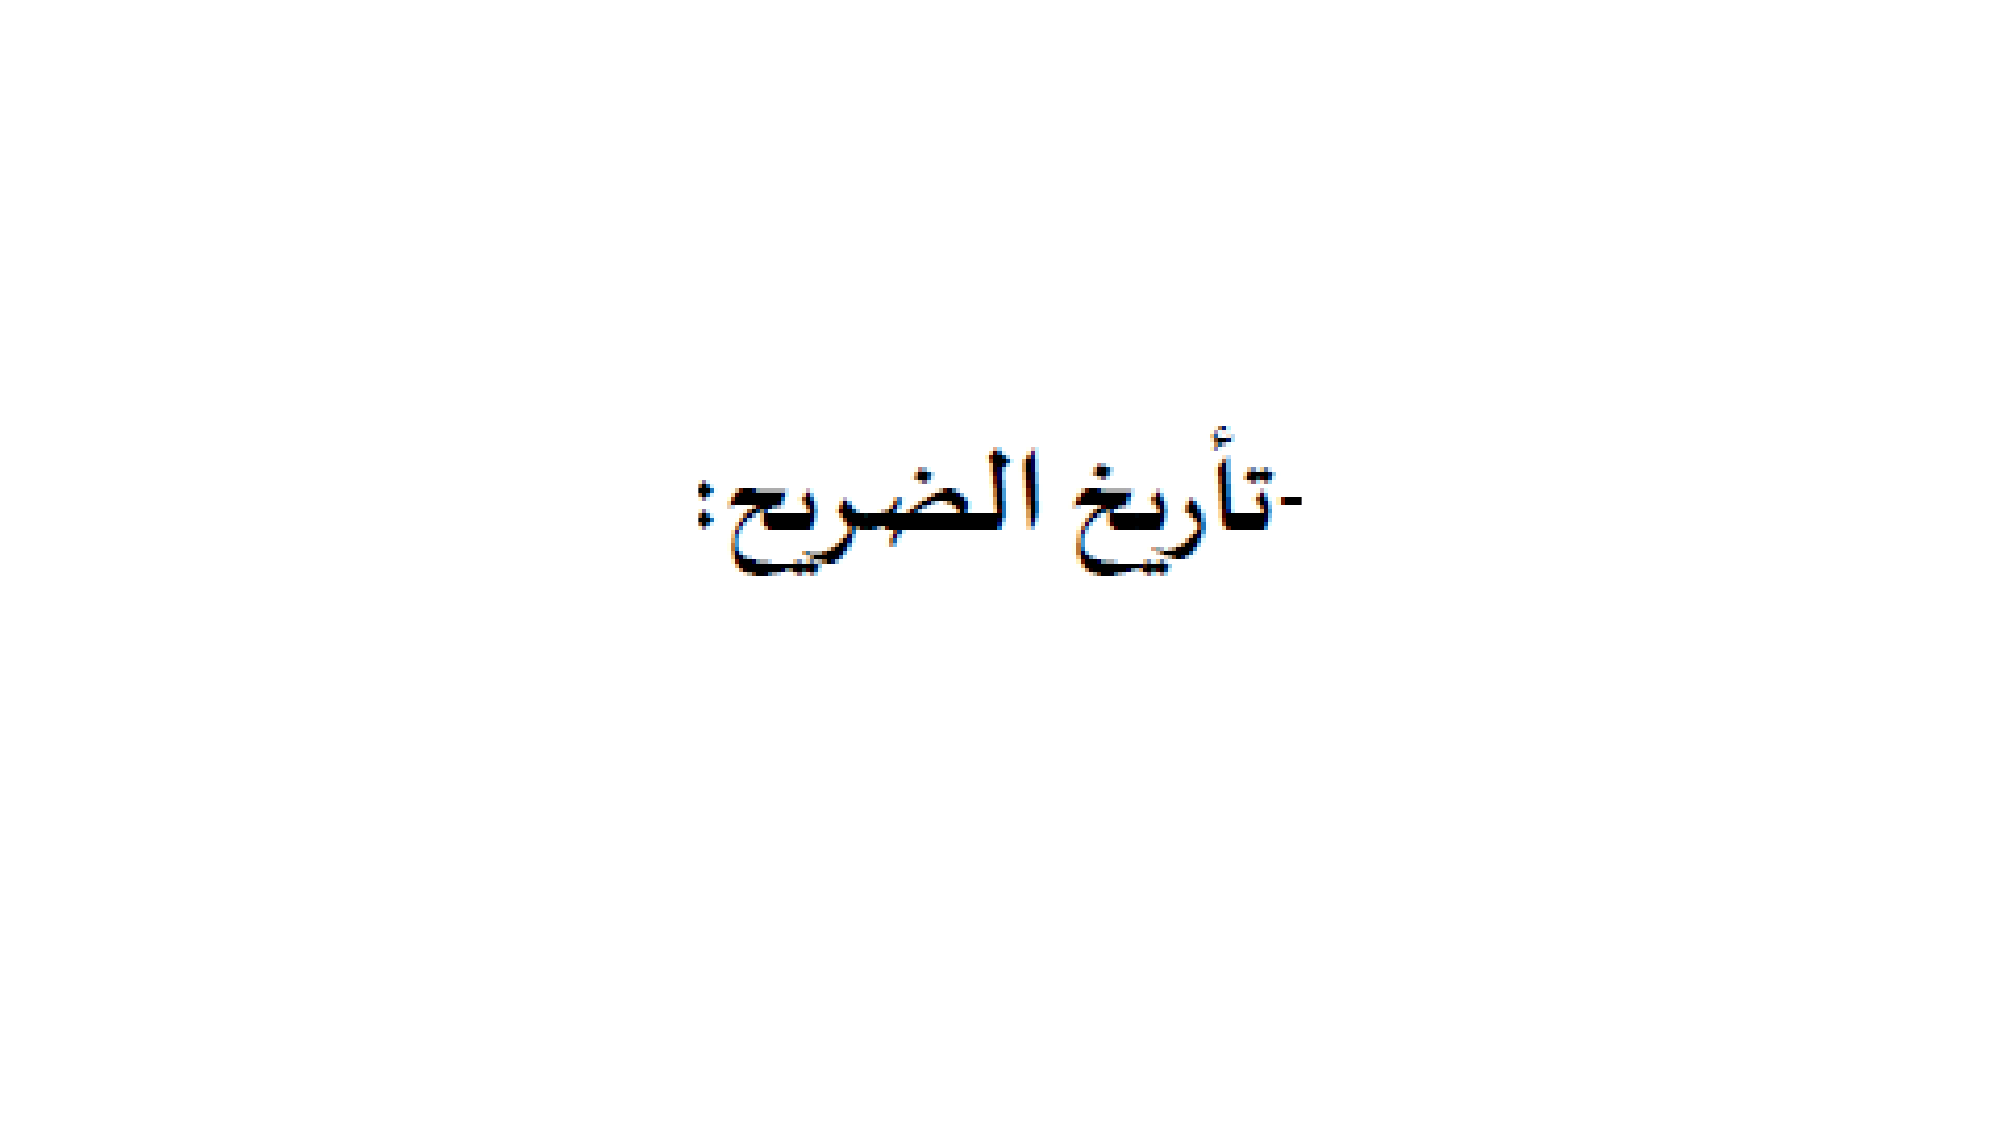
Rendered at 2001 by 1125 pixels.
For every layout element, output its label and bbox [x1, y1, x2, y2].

picture [698, 422, 1302, 630]
